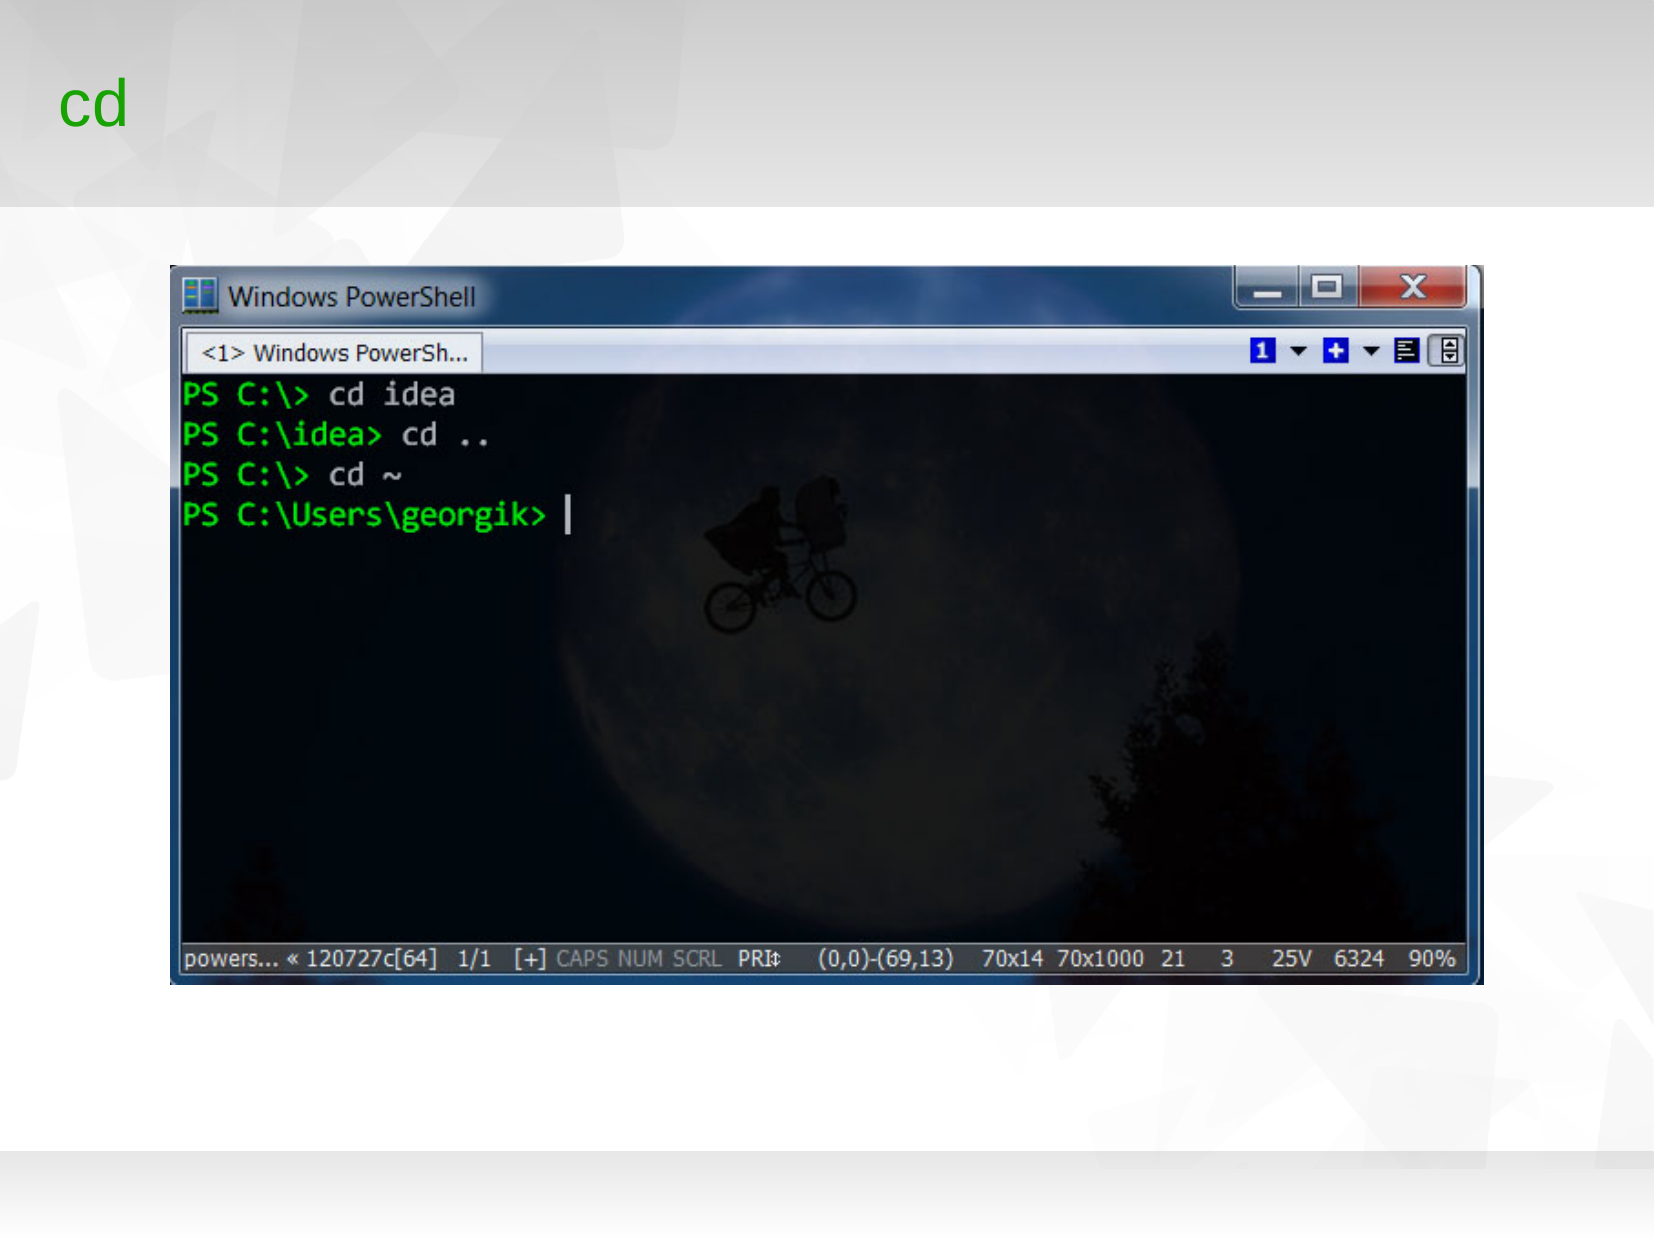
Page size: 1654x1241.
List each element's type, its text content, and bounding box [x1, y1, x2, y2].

title cd [59, 29, 1595, 178]
picture [0, 0, 1654, 1169]
